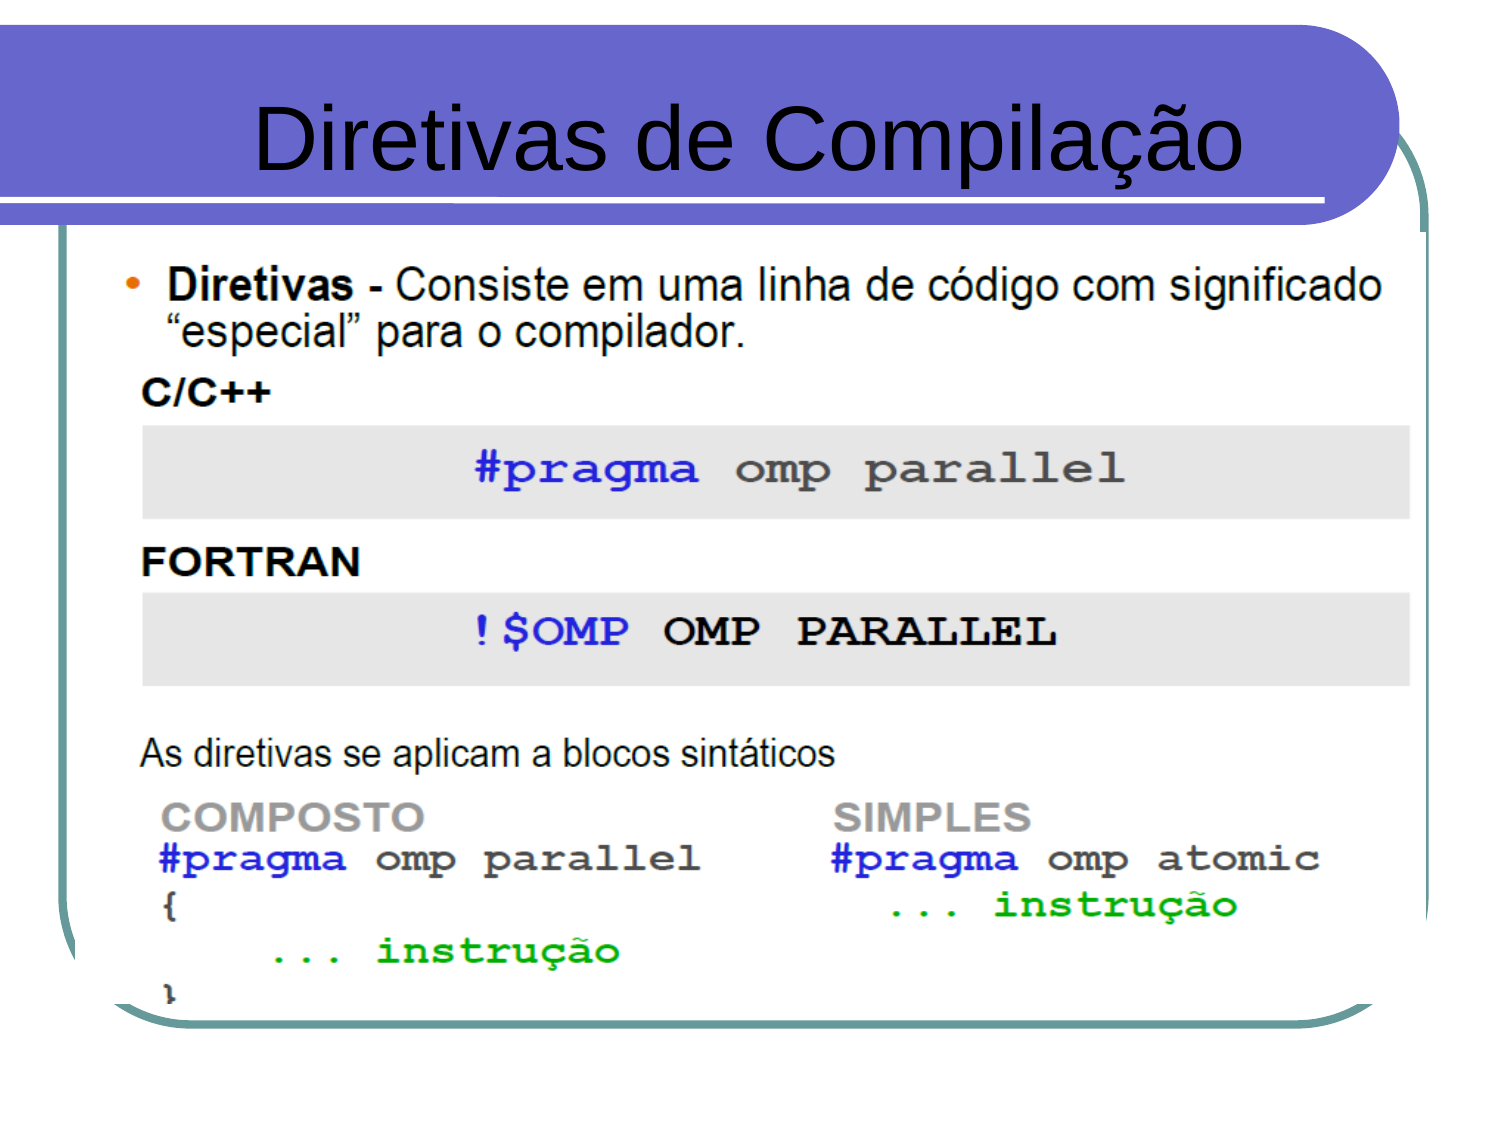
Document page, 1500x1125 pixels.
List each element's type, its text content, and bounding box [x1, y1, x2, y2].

picture [75, 232, 1426, 1004]
title Diretivas de Compilação [75, 44, 1425, 232]
